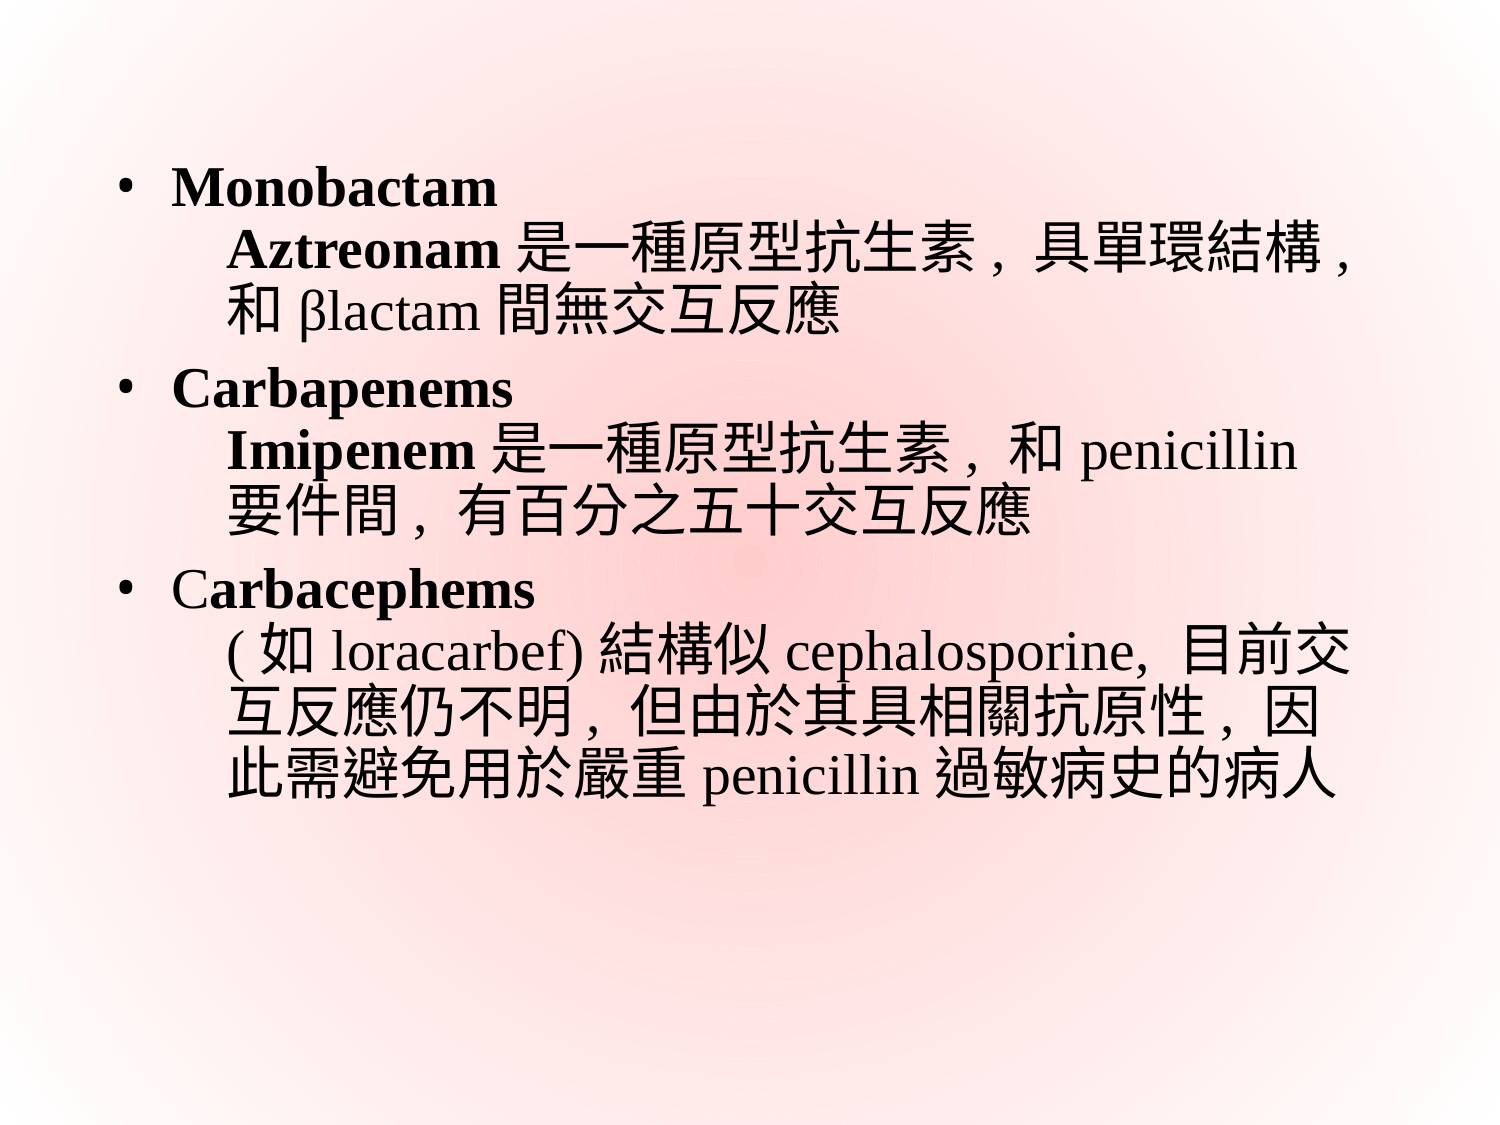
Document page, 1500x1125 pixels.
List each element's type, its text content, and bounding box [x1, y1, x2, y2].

list Monobactam Aztreonam是一種原型抗生素, 具單環結構, 和βlactam間無交互反應 Carbapenems Imipenem是一種原型抗生素, 和penicillin要件間, 有百分之五十交互反應 Carbacephems (如loracarbef)結構似cephalosporine, 目前交互反應仍不明, 但由於其具相關抗原性, 因此需避免用於嚴重penicillin過敏病史的病人 [100, 148, 1376, 824]
